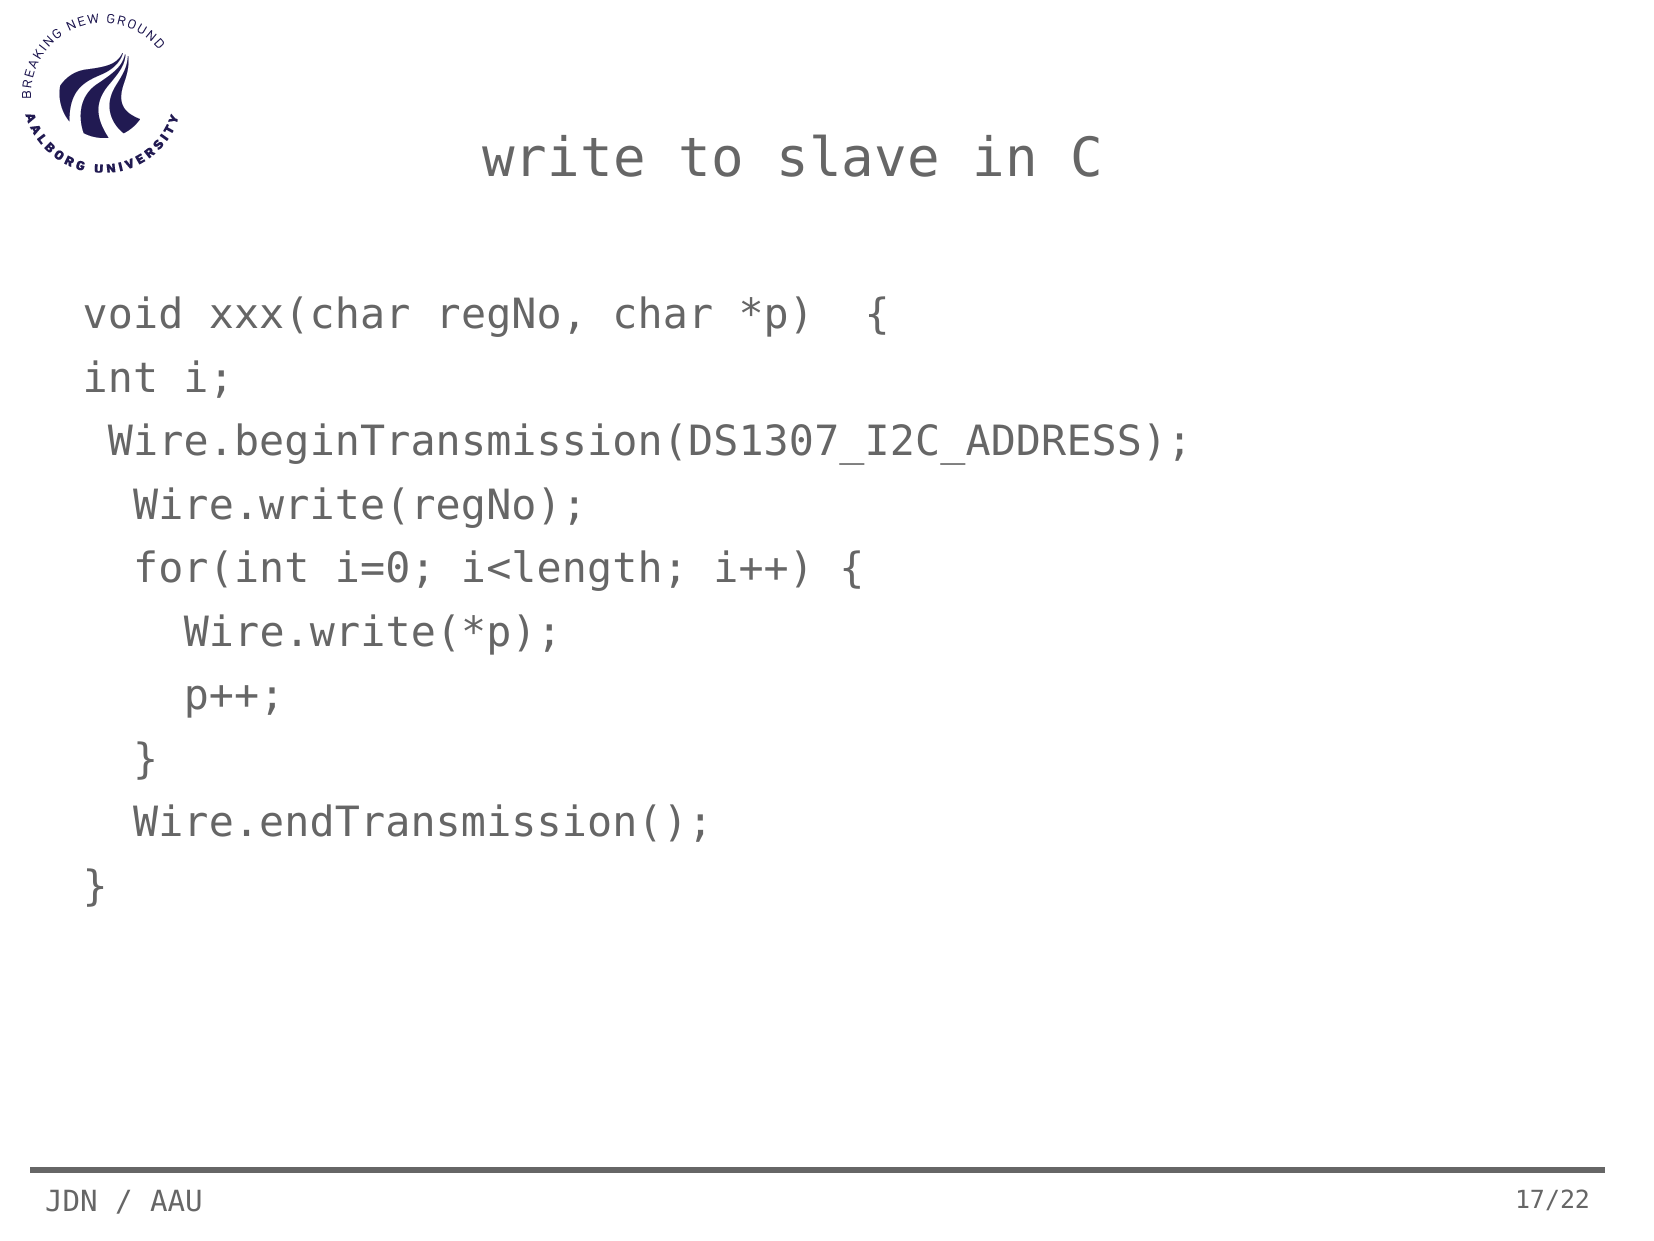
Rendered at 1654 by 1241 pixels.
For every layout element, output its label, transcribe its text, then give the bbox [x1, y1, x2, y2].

picture [22, 13, 178, 173]
list void xxx(char regNo, char *p) { int i; Wire.beginTransmission(DS1307_I2C_ADDRESS); Wire.write(regNo); for(int i=0; i<length; i++) { Wire.write(*p); p++; } Wire.endTransmission(); } [82, 290, 1571, 1010]
title write to slave in C [86, 105, 1501, 211]
